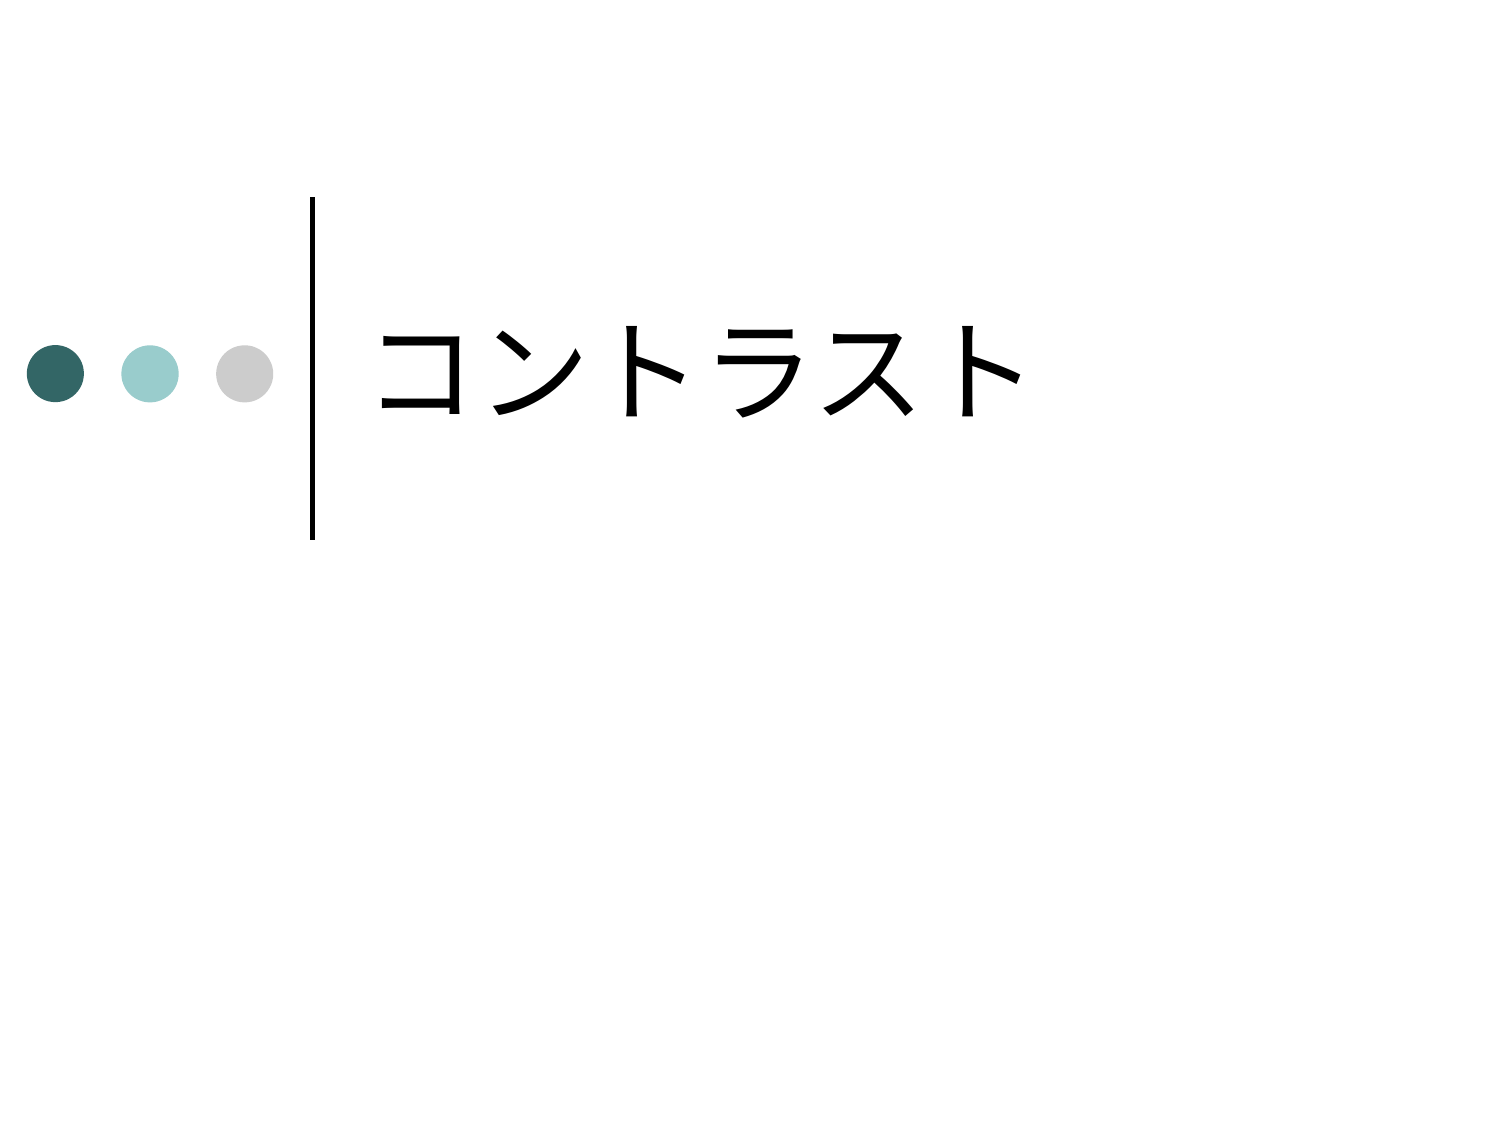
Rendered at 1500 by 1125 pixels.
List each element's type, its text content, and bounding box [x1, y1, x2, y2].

title コントラスト [349, 224, 1413, 513]
